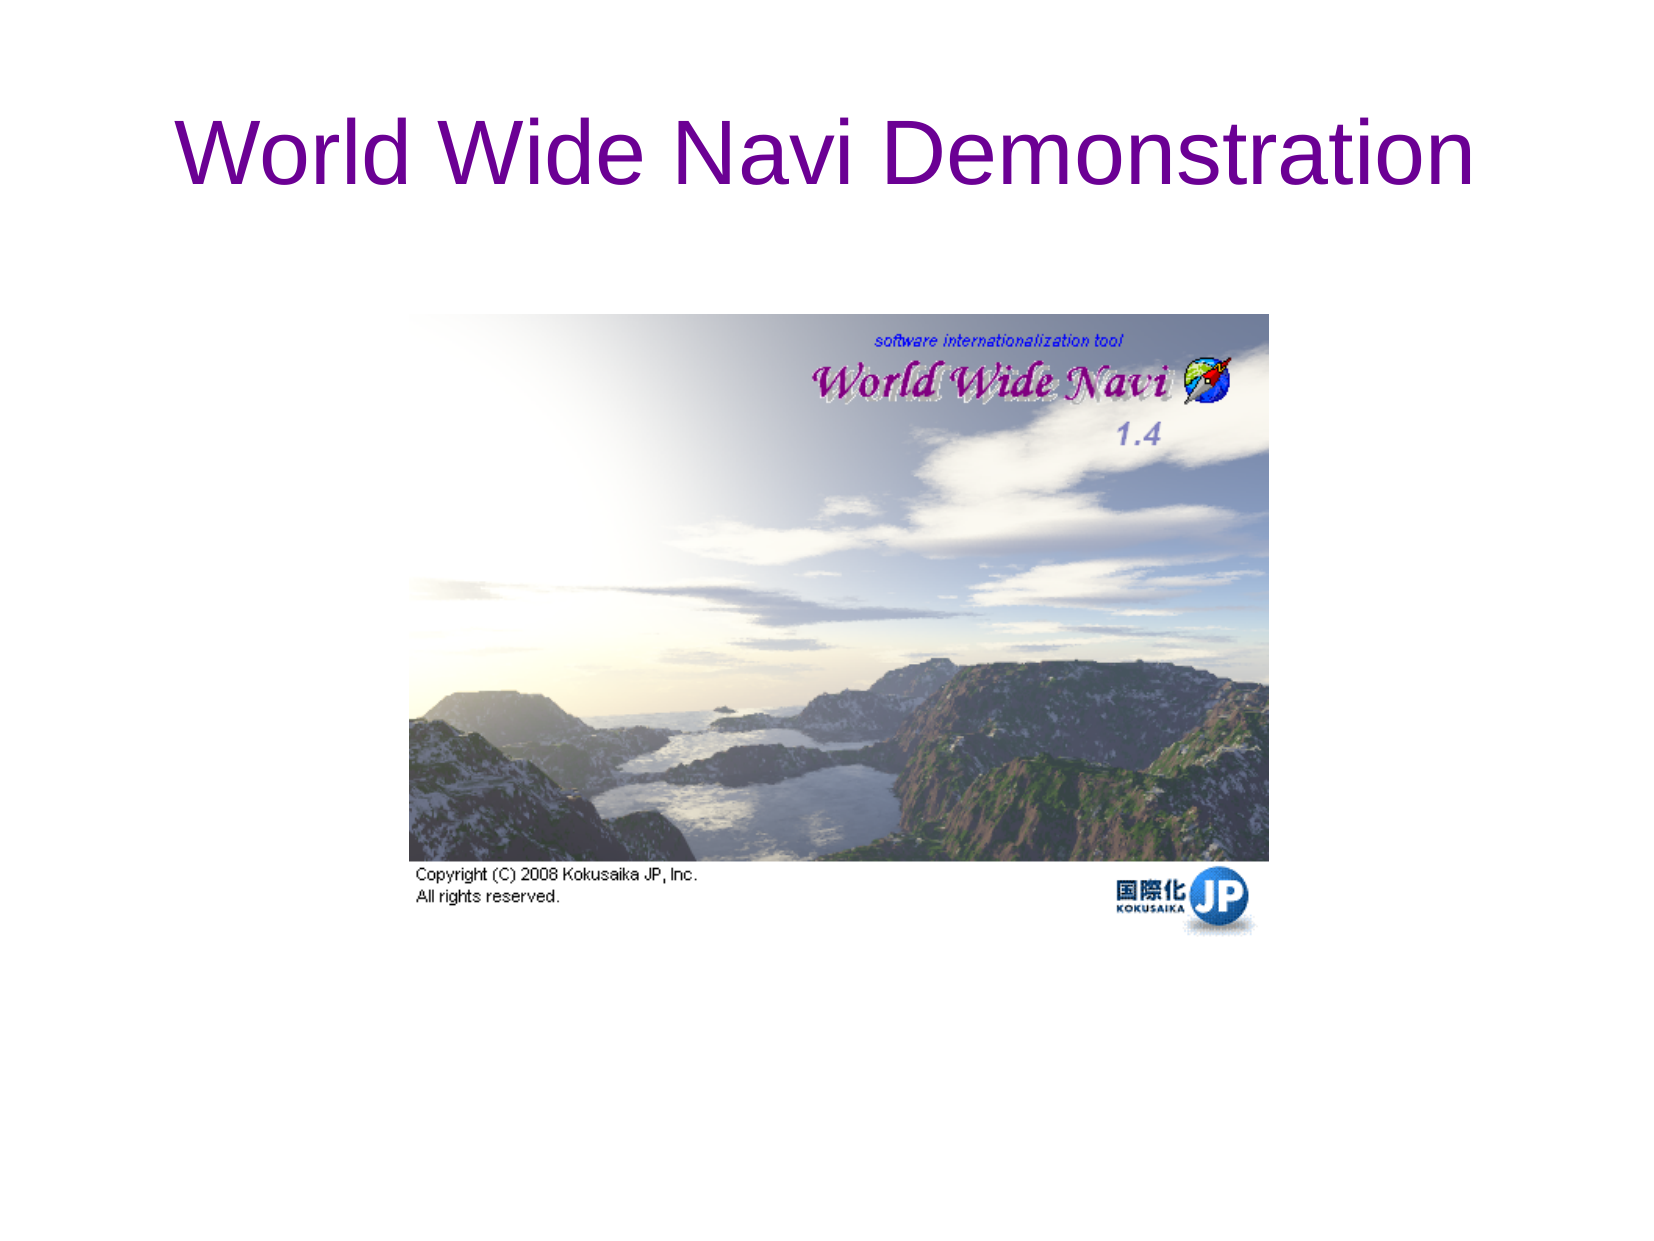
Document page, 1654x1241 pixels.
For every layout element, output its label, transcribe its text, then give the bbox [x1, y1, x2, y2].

title World Wide Navi Demonstration [82, 56, 1571, 250]
picture [409, 314, 1269, 940]
